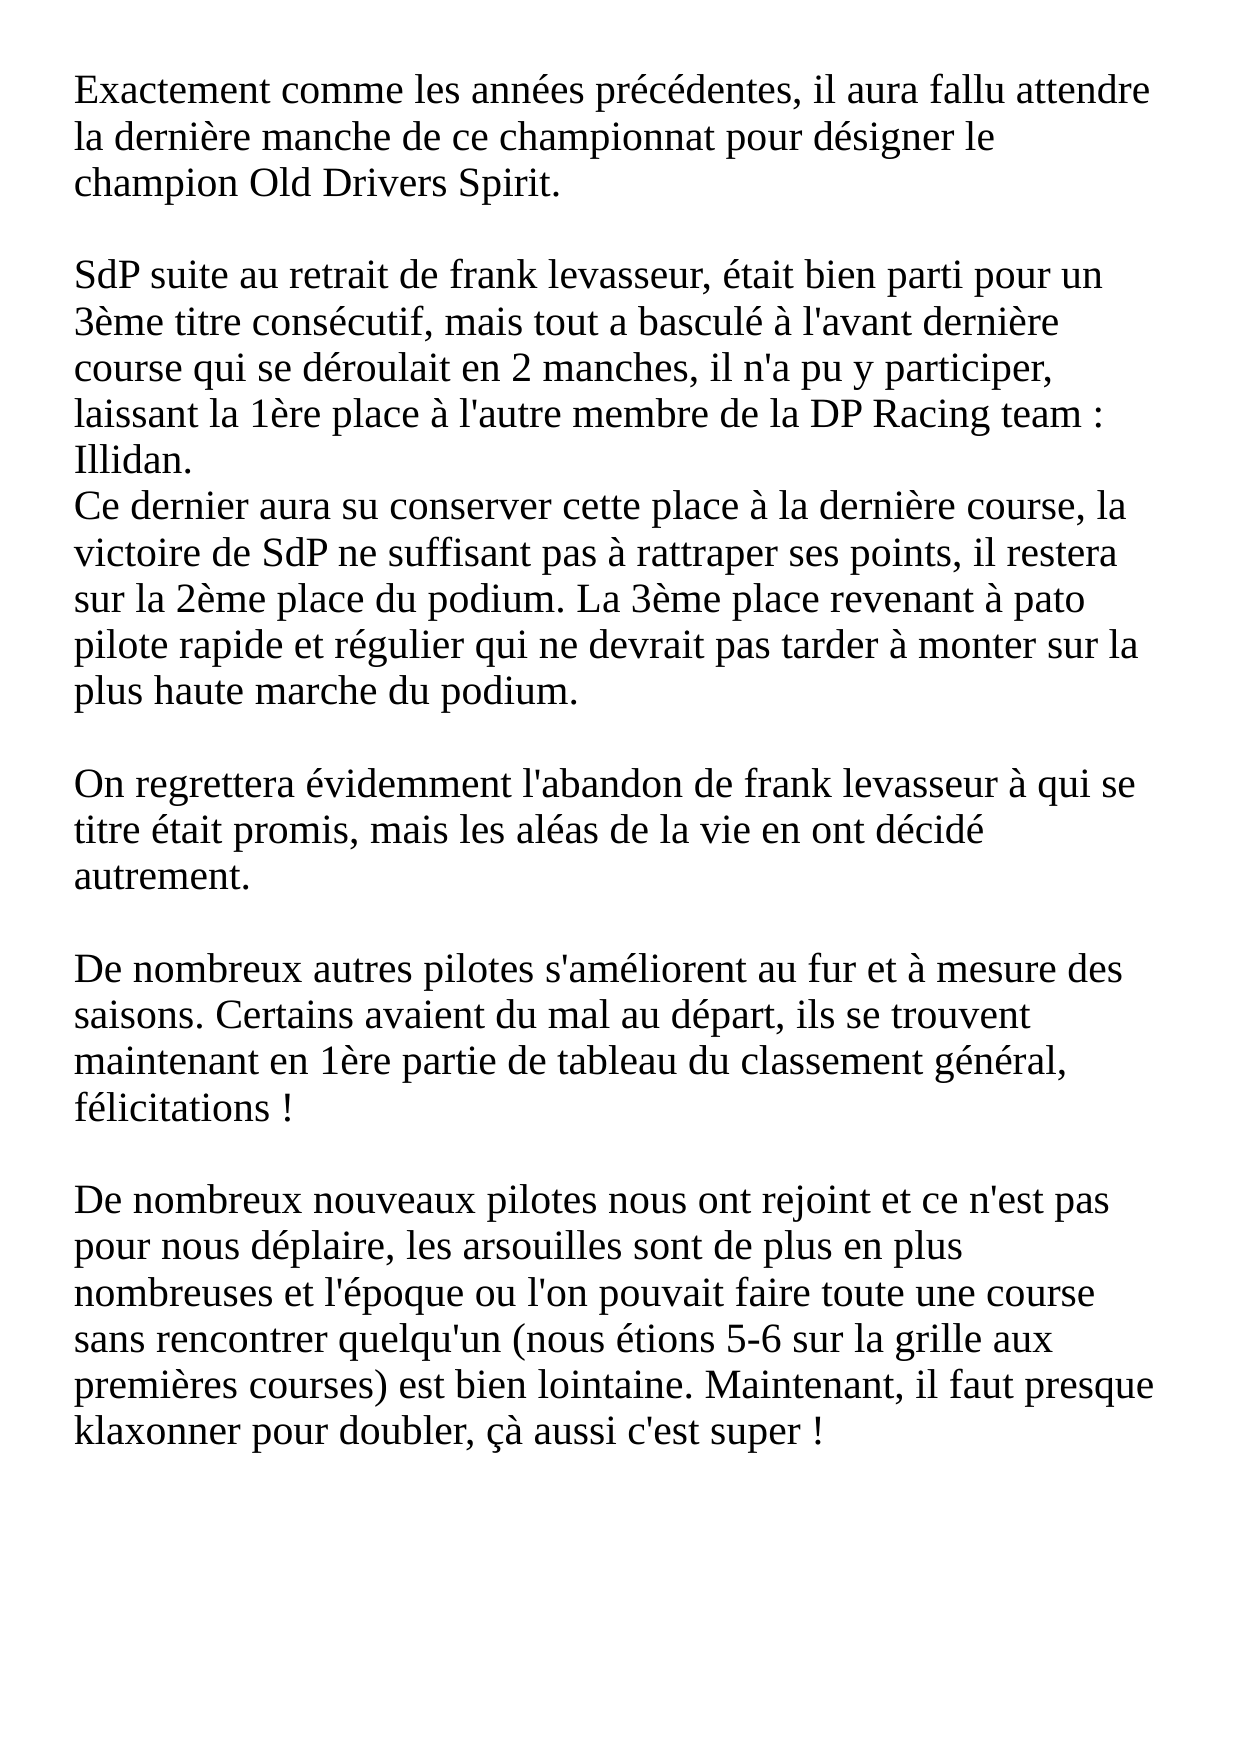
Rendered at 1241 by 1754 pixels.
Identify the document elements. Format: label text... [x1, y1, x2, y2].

text_box Exactement comme les années précédentes, il aura fallu attendre la dernière manche de ce championnat pour désigner le champion Old Drivers Spirit. SdP suite au retrait de frank levasseur, était bien parti pour un 3ème titre consécutif, mais tout a basculé à l'avant dernière course qui se déroulait en 2 manches, il n'a pu y participer, laissant la 1ère place à l'autre membre de la DP Racing team : Illidan. Ce dernier aura su conserver cette place à la dernière course, la victoire de SdP ne suffisant pas à rattraper ses points, il restera sur la 2ème place du podium. La 3ème place revenant à pato pilote rapide et régulier qui ne devrait pas tarder à monter sur la plus haute marche du podium. On regrettera évidemment l'abandon de frank levasseur à qui se titre était promis, mais les aléas de la vie en ont décidé autrement. De nombreux autres pilotes s'améliorent au fur et à mesure des saisons. Certains avaient du mal au départ, ils se trouvent maintenant en 1ère partie de tableau du classement général, félicitations ! De nombreux nouveaux pilotes nous ont rejoint et ce n'est pas pour nous déplaire, les arsouilles sont de plus en plus nombreuses et l'époque ou l'on pouvait faire toute une course sans rencontrer quelqu'un (nous étions 5-6 sur la grille aux premières courses) est bien lointaine. Maintenant, il faut presque klaxonner pour doubler, çà aussi c'est super ! [59, 59, 1182, 1695]
